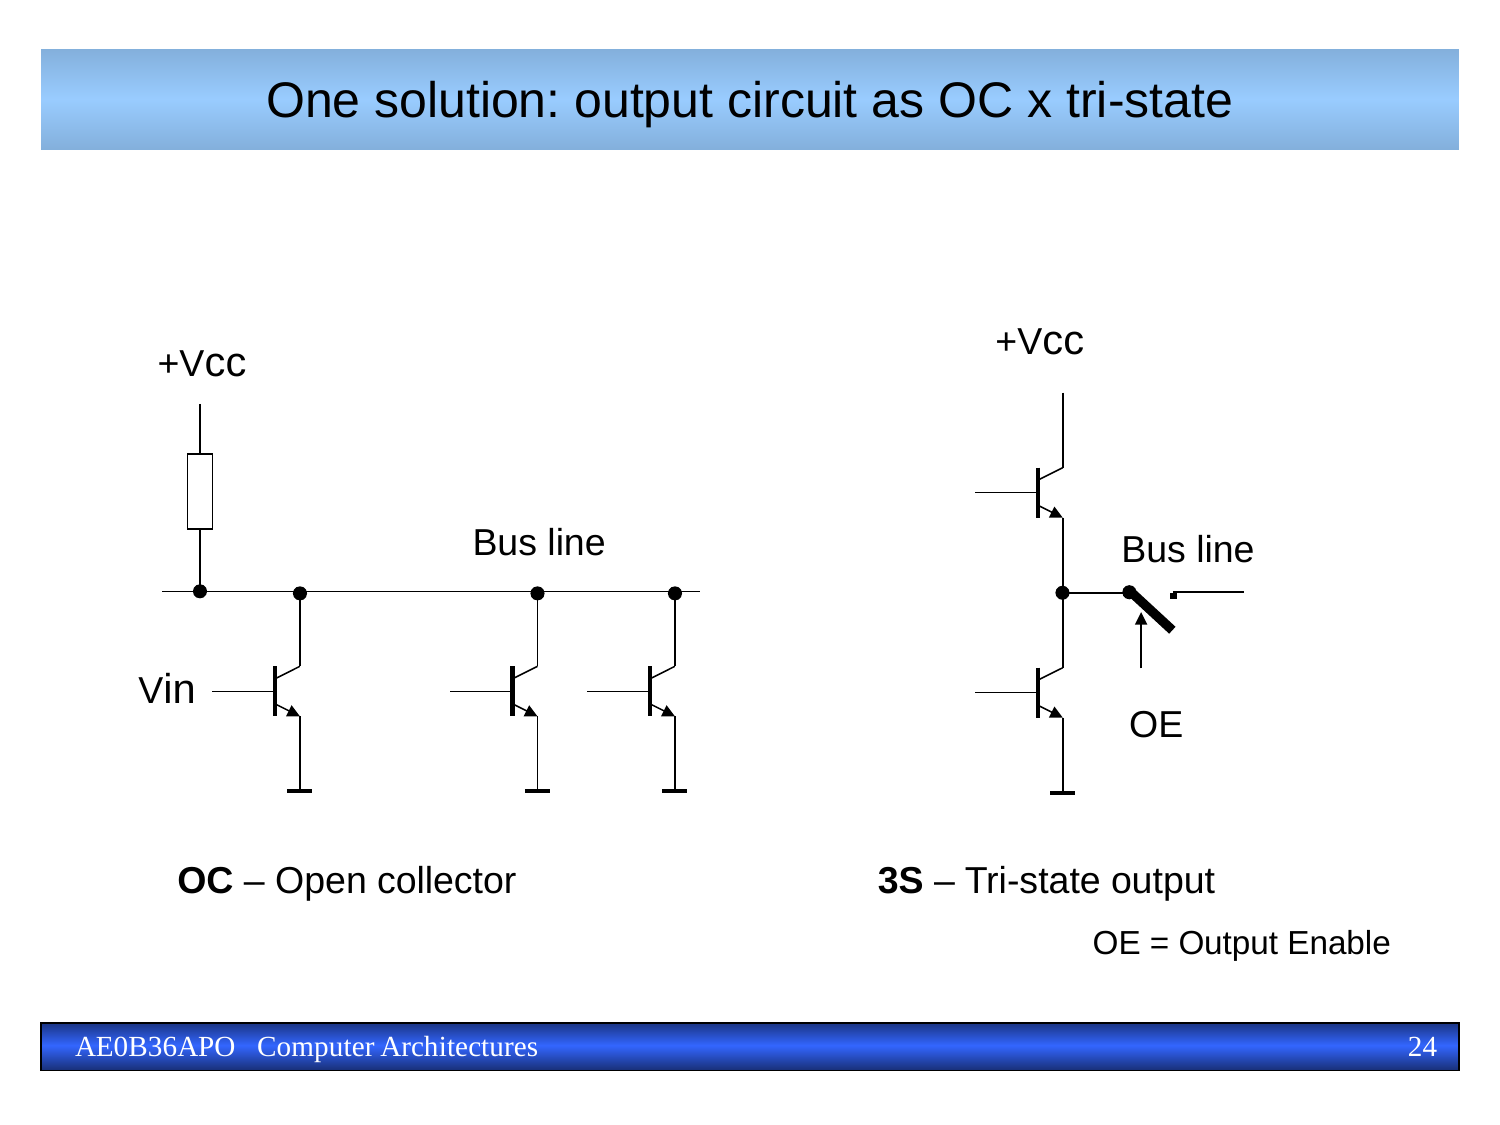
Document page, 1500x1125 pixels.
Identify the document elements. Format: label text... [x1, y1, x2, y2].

text_box [187, 453, 213, 529]
text_box Bus line [1106, 517, 1347, 579]
text_box [193, 585, 207, 598]
text_box [1056, 586, 1069, 600]
text_box OE [1101, 692, 1223, 754]
text_box +Vcc [980, 305, 1100, 371]
text_box +Vcc [142, 326, 262, 393]
text_box 3S – Tri-state output OE = Output Enable [863, 847, 1451, 970]
text_box Vin [110, 653, 211, 720]
text_box [293, 587, 307, 600]
text_box OC – Open collector [162, 847, 763, 909]
text_box [1123, 585, 1135, 599]
text_box [531, 587, 544, 600]
title One solution: output circuit as OC x tri-state [41, 49, 1459, 150]
text_box [668, 587, 682, 600]
text_box Bus line [457, 510, 621, 572]
